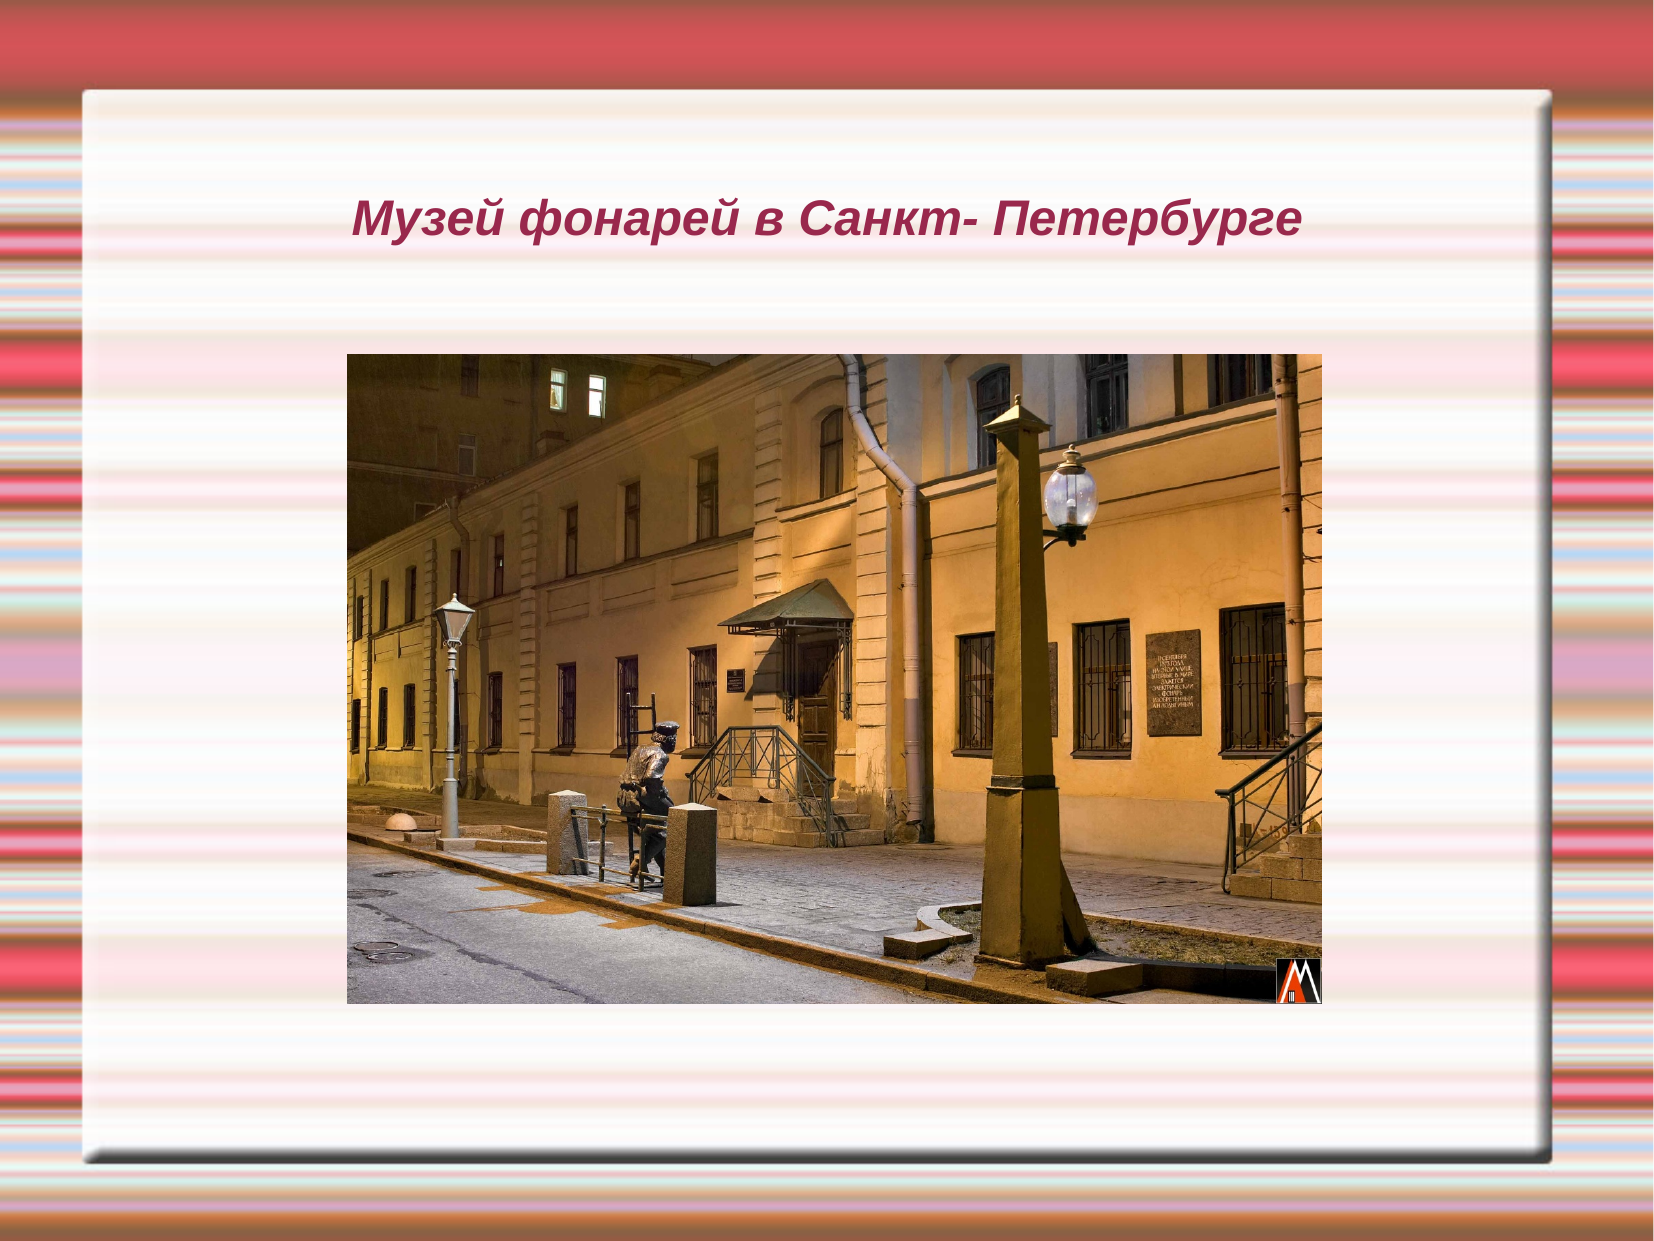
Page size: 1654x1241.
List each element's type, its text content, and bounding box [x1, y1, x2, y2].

picture [0, 0, 1654, 1241]
title Музей фонарей в Санкт- Петербурге [121, 114, 1534, 322]
